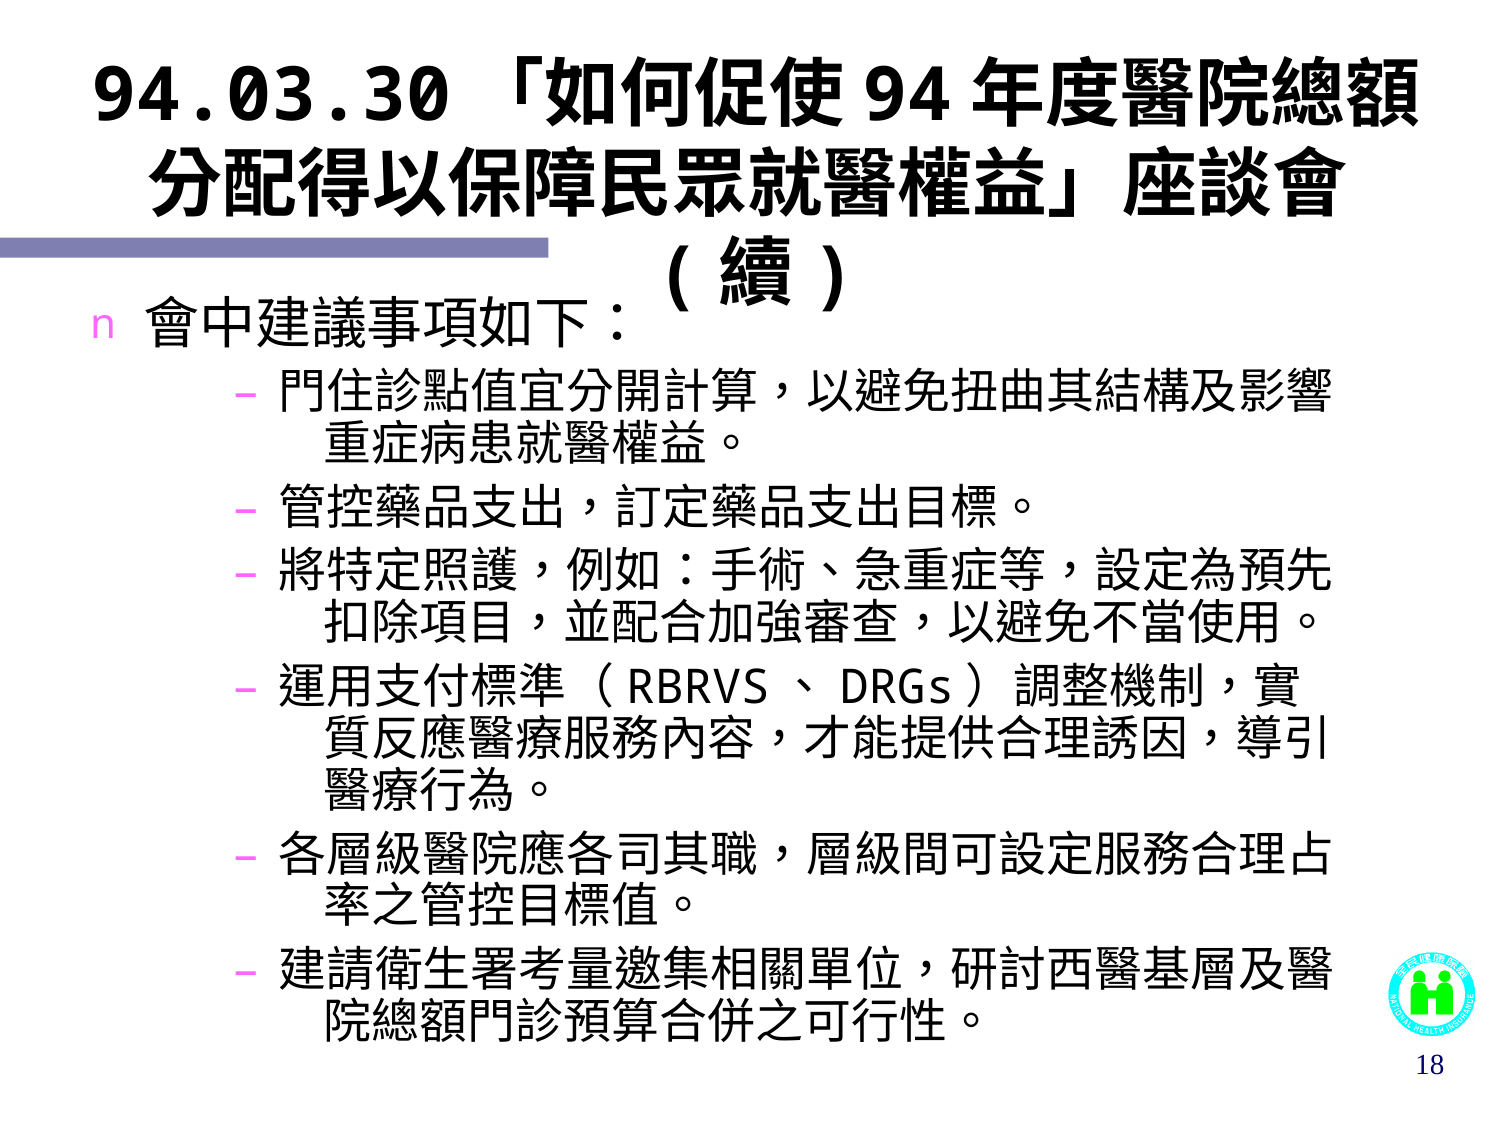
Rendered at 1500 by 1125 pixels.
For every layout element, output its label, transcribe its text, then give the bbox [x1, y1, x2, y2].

list 會中建議事項如下： 門住診點值宜分開計算，以避免扭曲其結構及影響重症病患就醫權益。 管控藥品支出，訂定藥品支出目標。 將特定照護，例如：手術、急重症等，設定為預先扣除項目，並配合加強審查，以避免不當使用。 運用支付標準（RBRVS、DRGs）調整機制，實質反應醫療服務內容，才能提供合理誘因，導引醫療行為。 各層級醫院應各司其職，層級間可設定服務合理占率之管控目標值。 建請衛生署考量邀集相關單位，研討西醫基層及醫院總額門診預算合併之可行性。 [75, 287, 1351, 1075]
text_box [1400, 1037, 1476, 1125]
title 94.03.30「如何促使94年度醫院總額分配得以保障民眾就醫權益」座談會(續) [62, 37, 1450, 225]
